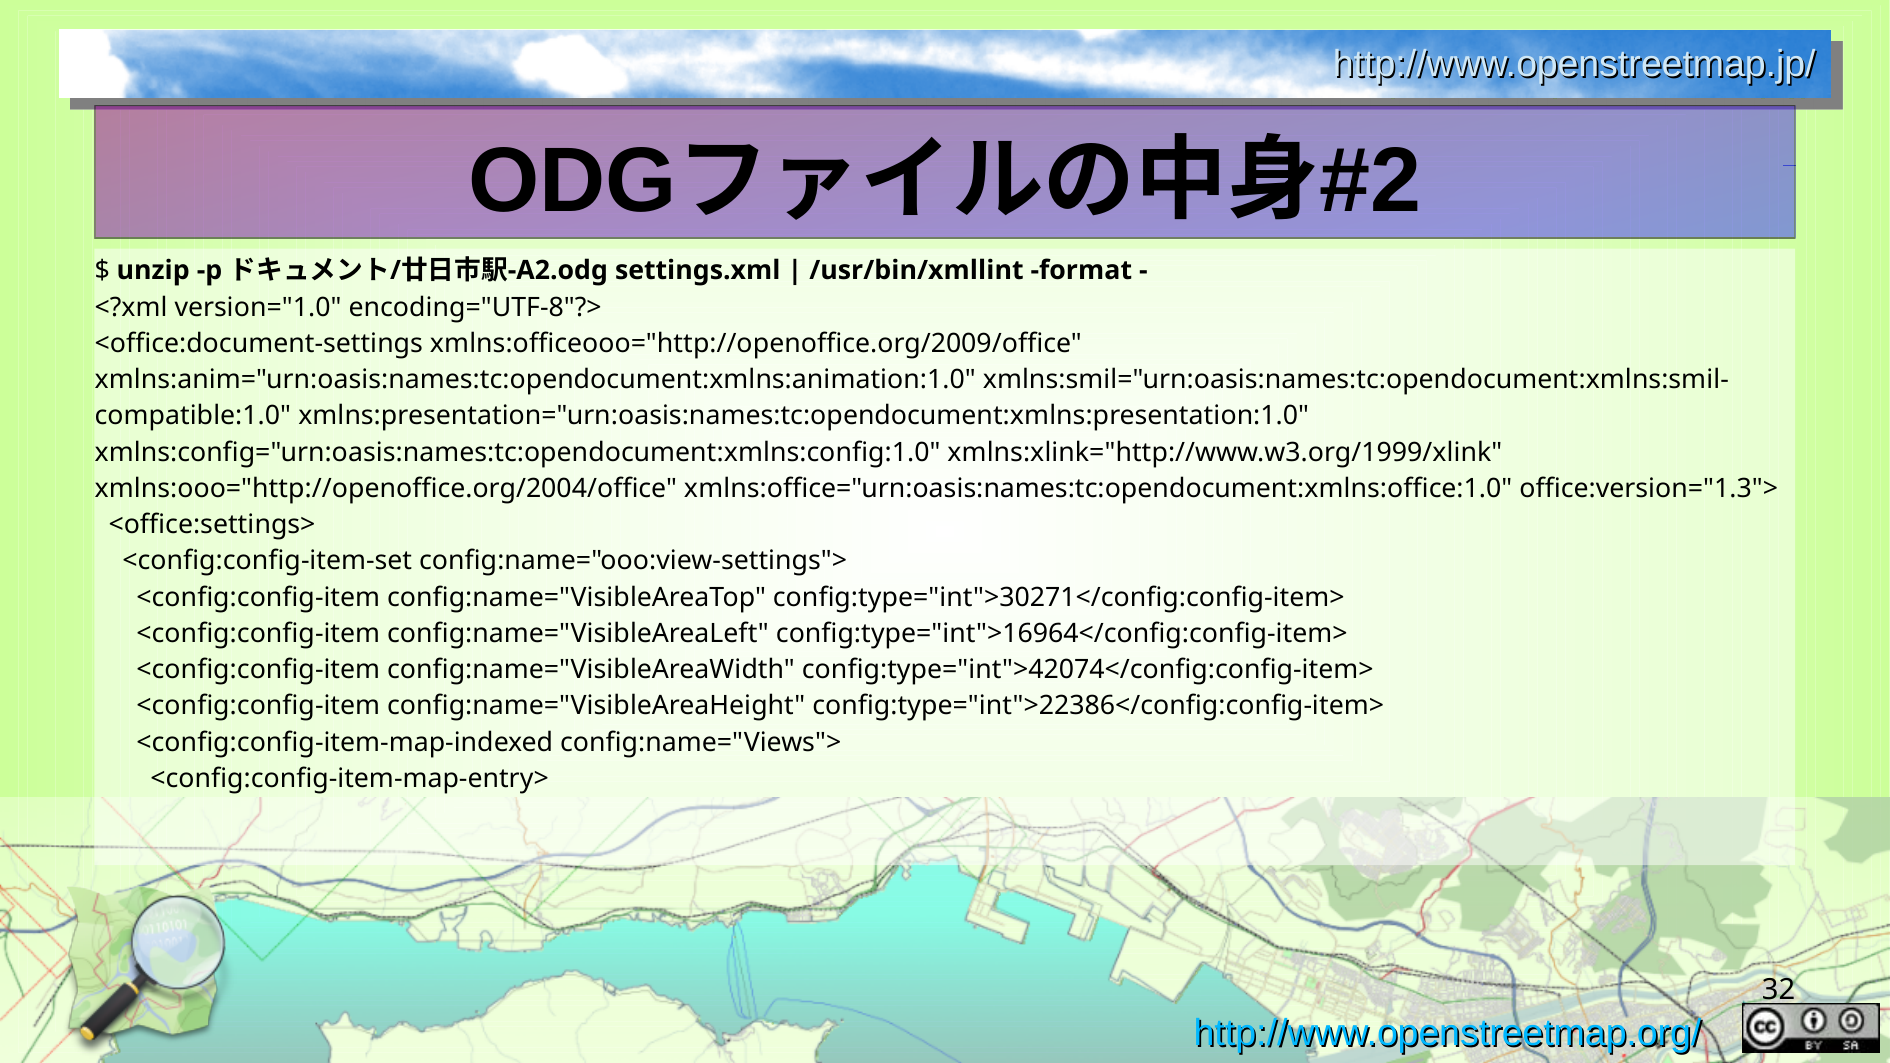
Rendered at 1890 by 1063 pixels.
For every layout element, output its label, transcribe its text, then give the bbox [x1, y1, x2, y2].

title ODGファイルの中身#2 [94, 112, 1796, 231]
picture [59, 29, 1831, 98]
list $ unzip -p ドキュメント/廿日市駅-A2.odg settings.xml | /usr/bin/xmllint -format - <?xml version="1.0" encoding="UTF-8"?> <office:document-settings xmlns:officeooo="http://openoffice.org/2009/office" xmlns:anim="urn:oasis:names:tc:opendocument:xmlns:animation:1.0" xmlns:smil="urn:oasis:names:tc:opendocument:xmlns:smil-compatible:1.0" xmlns:presentation="urn:oasis:names:tc:opendocument:xmlns:presentation:1.0" xmlns:config="urn:oasis:names:tc:opendocument:xmlns:config:1.0" xmlns:xlink="http://www.w3.org/1999/xlink" xmlns:ooo="http://openoffice.org/2004/office" xmlns:office="urn:oasis:names:tc:opendocument:xmlns:office:1.0" office:version="1.3"> <office:settings> <config:config-item-set config:name="ooo:view-settings"> <config:config-item config:name="VisibleAreaTop" config:type="int">30271</config:config-item> <config:config-item config:name="VisibleAreaLeft" config:type="int">16964</config:config-item> <config:config-item config:name="VisibleAreaWidth" config:type="int">42074</config:config-item> <config:config-item config:name="VisibleAreaHeight" config:type="int">22386</config:config-item> <config:config-item-map-indexed config:name="Views"> <config:config-item-map-entry> [94, 248, 1796, 866]
picture [0, 797, 1890, 1063]
